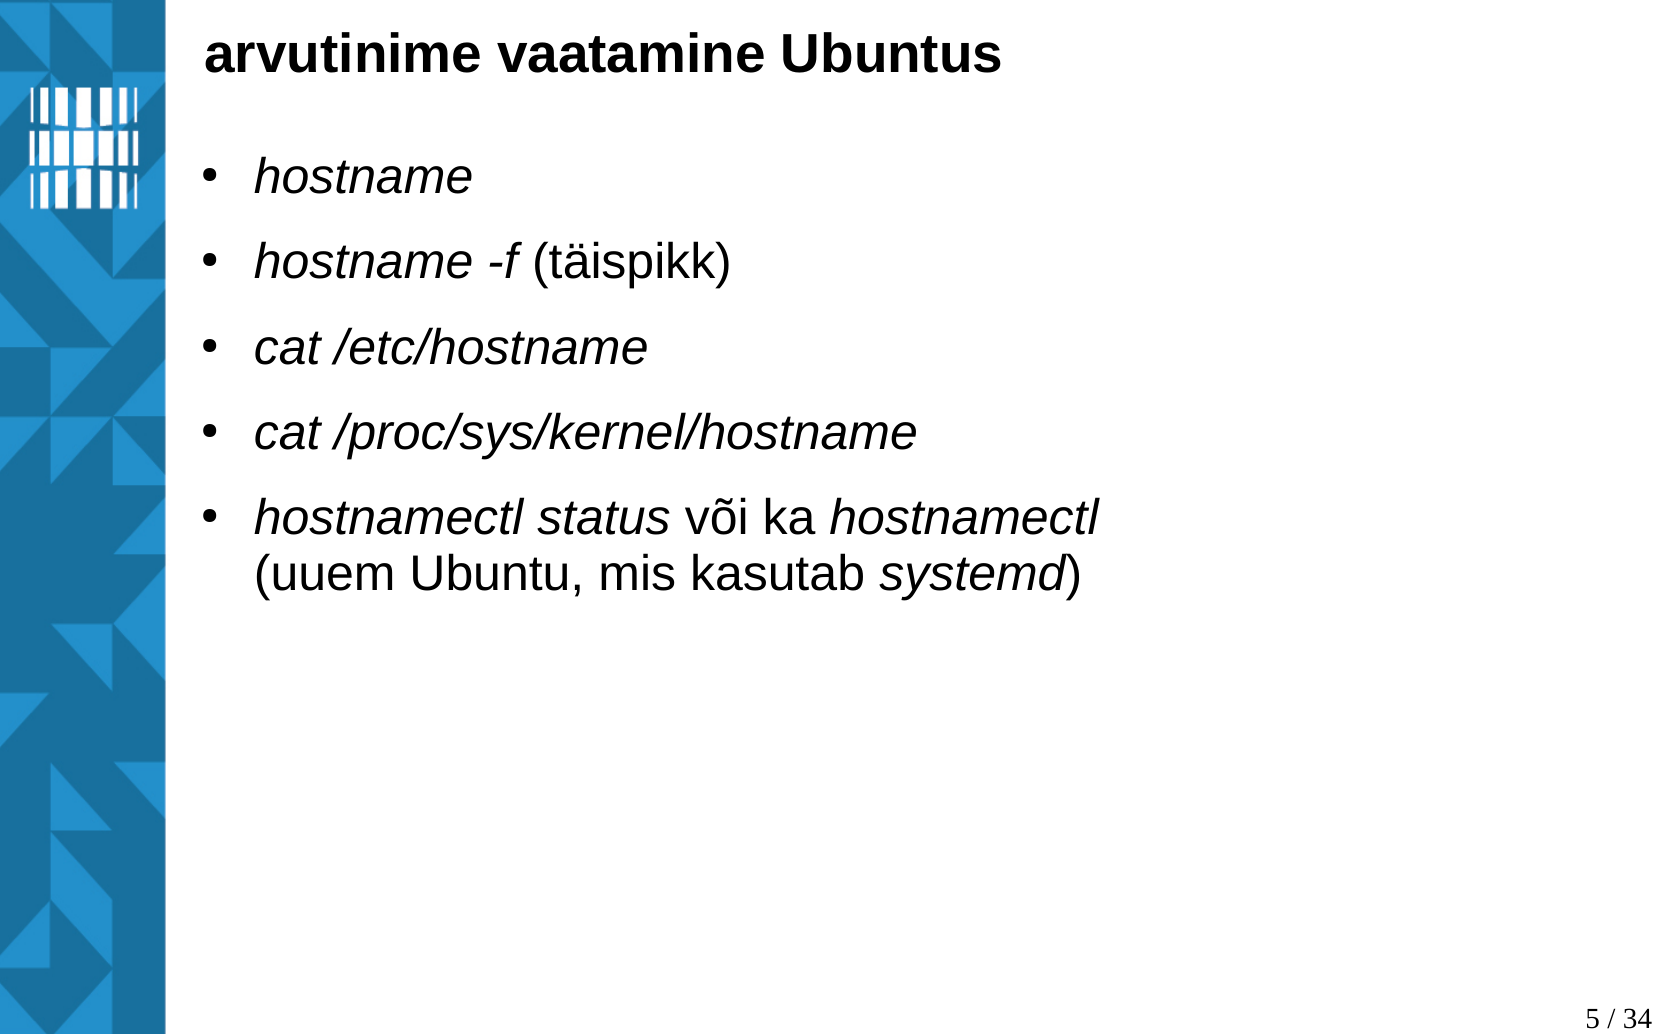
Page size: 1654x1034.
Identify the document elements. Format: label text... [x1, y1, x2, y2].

list hostname hostname -f (täispikk) cat /etc/hostname cat /proc/sys/kernel/hostname hostnamectl status või ka hostnamectl (uuem Ubuntu, mis kasutab systemd) [183, 148, 1639, 916]
title arvutinime vaatamine Ubuntus [204, 11, 1506, 95]
